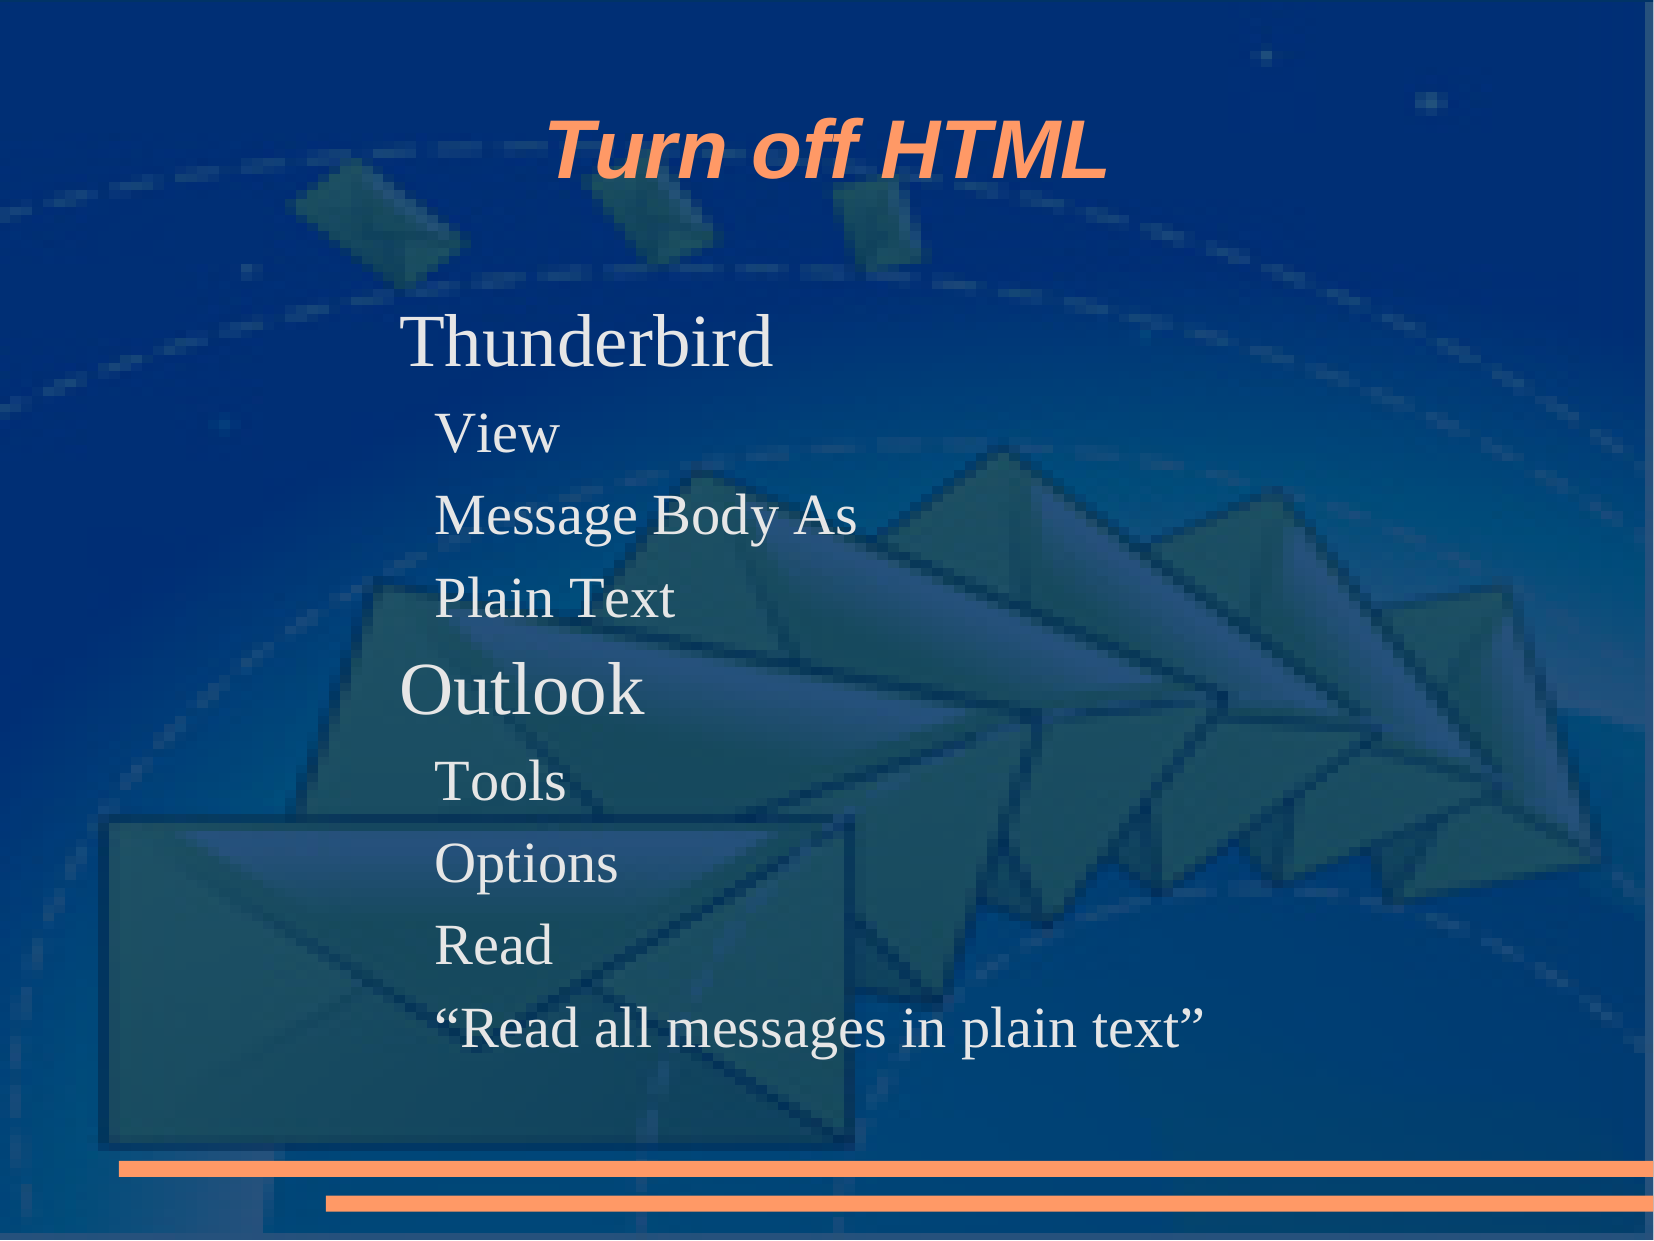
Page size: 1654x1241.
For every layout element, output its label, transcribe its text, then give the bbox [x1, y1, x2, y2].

list Thunderbird View Message Body As Plain Text Outlook Tools Options Read “Read all messages in plain text” [363, 300, 1368, 1133]
title Turn off HTML [121, 46, 1534, 254]
